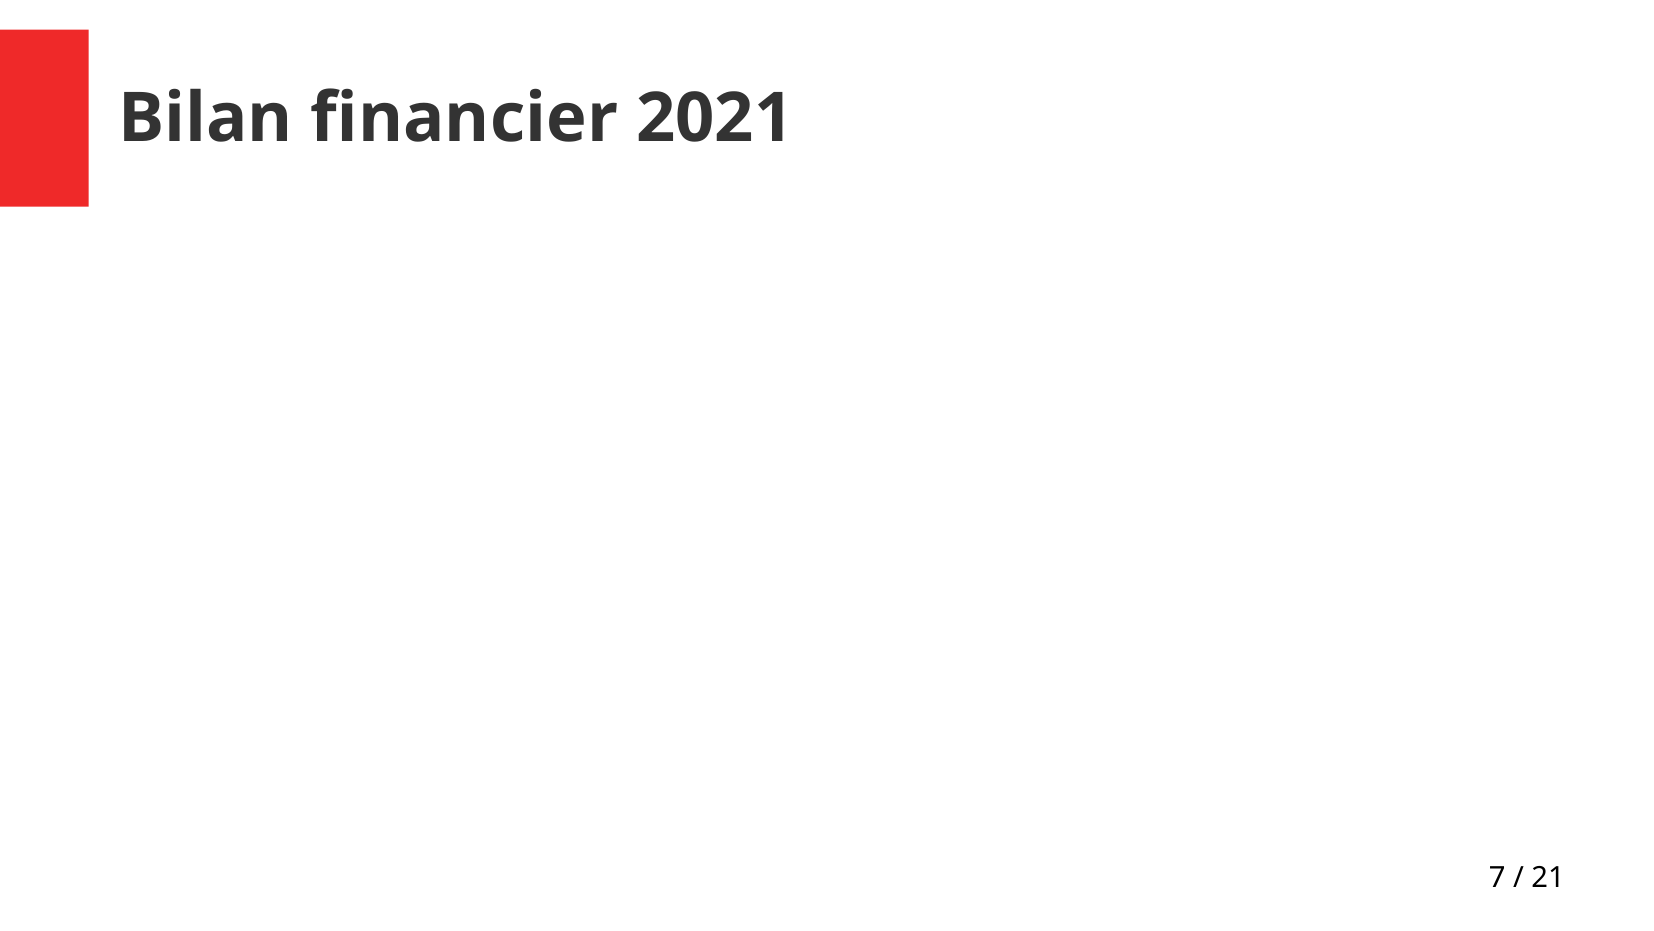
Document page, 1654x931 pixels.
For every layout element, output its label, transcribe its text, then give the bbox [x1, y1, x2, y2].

title Bilan financier 2021 [118, 37, 1571, 193]
